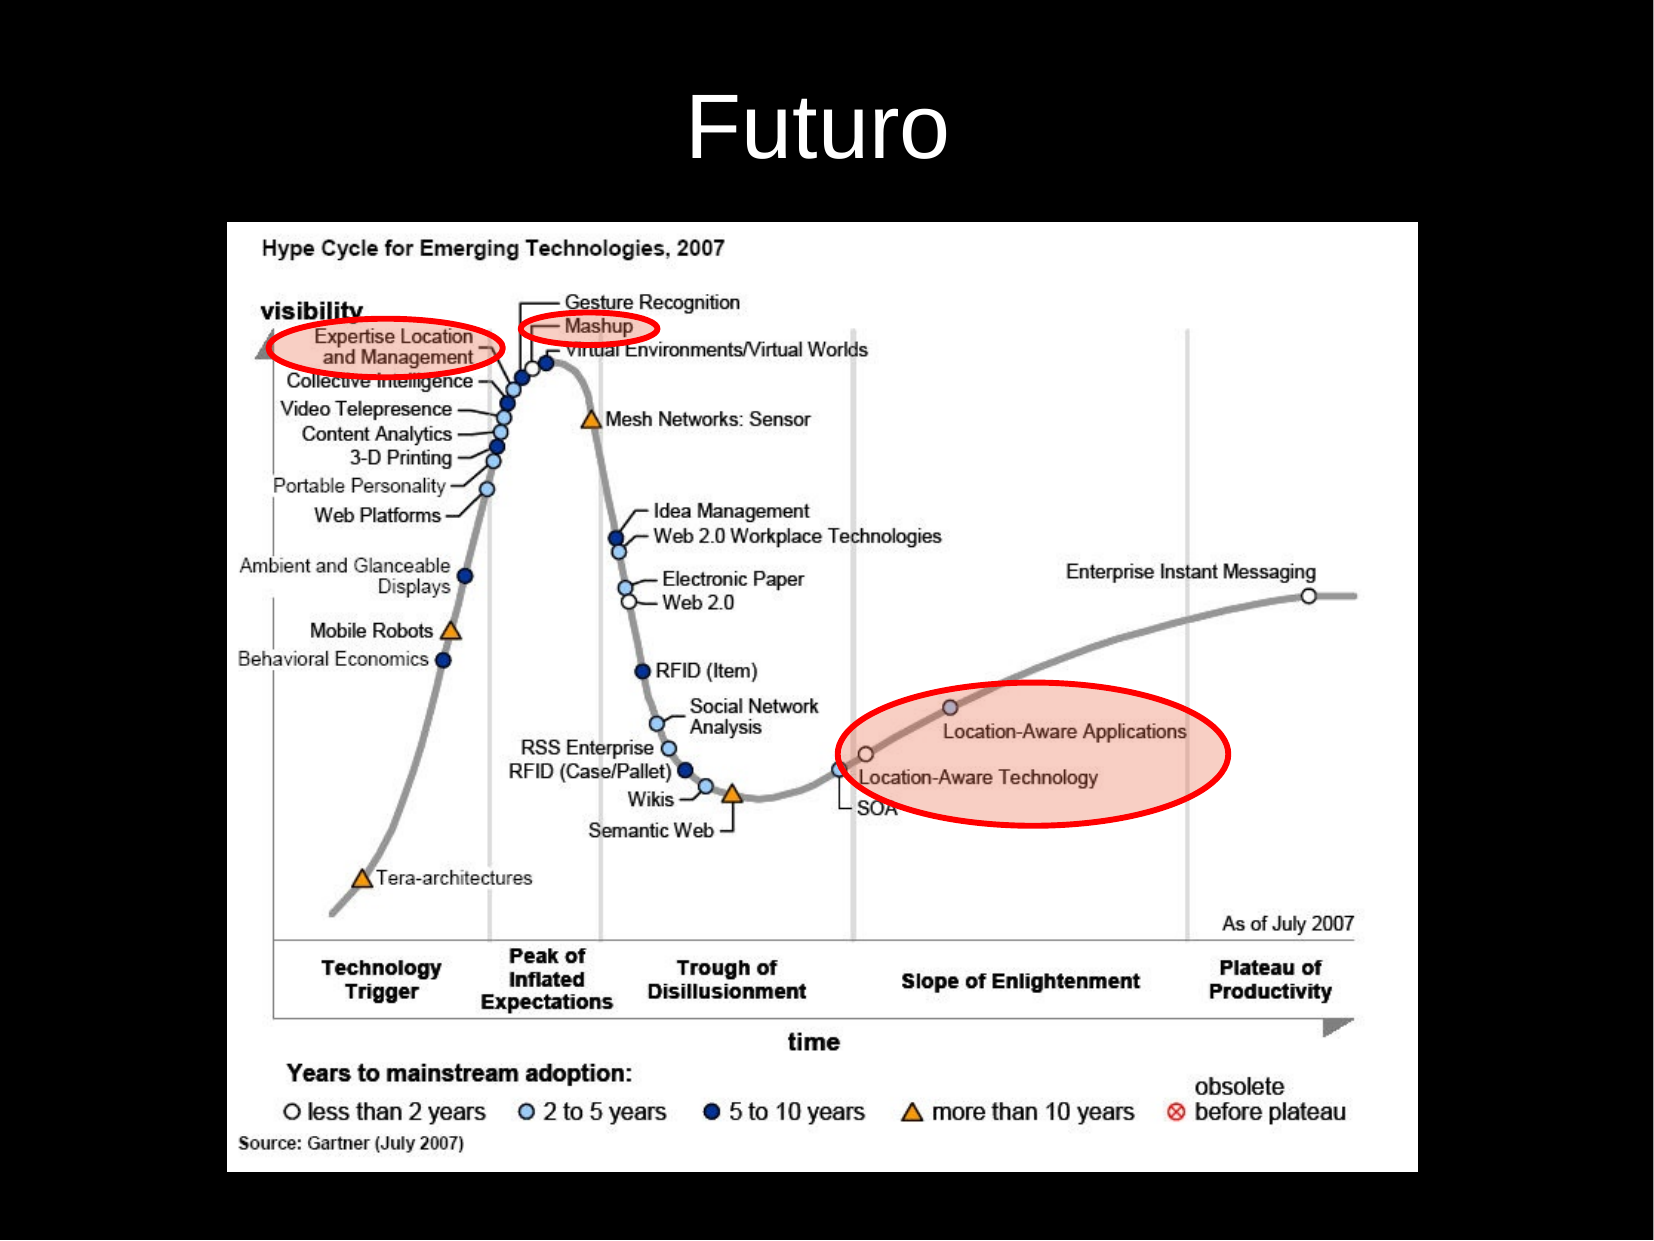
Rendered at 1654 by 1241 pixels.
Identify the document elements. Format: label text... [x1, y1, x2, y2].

text_box [520, 312, 658, 346]
title Futuro [74, 55, 1563, 198]
picture [227, 222, 1418, 1172]
text_box [268, 318, 503, 378]
text_box [837, 682, 1229, 826]
